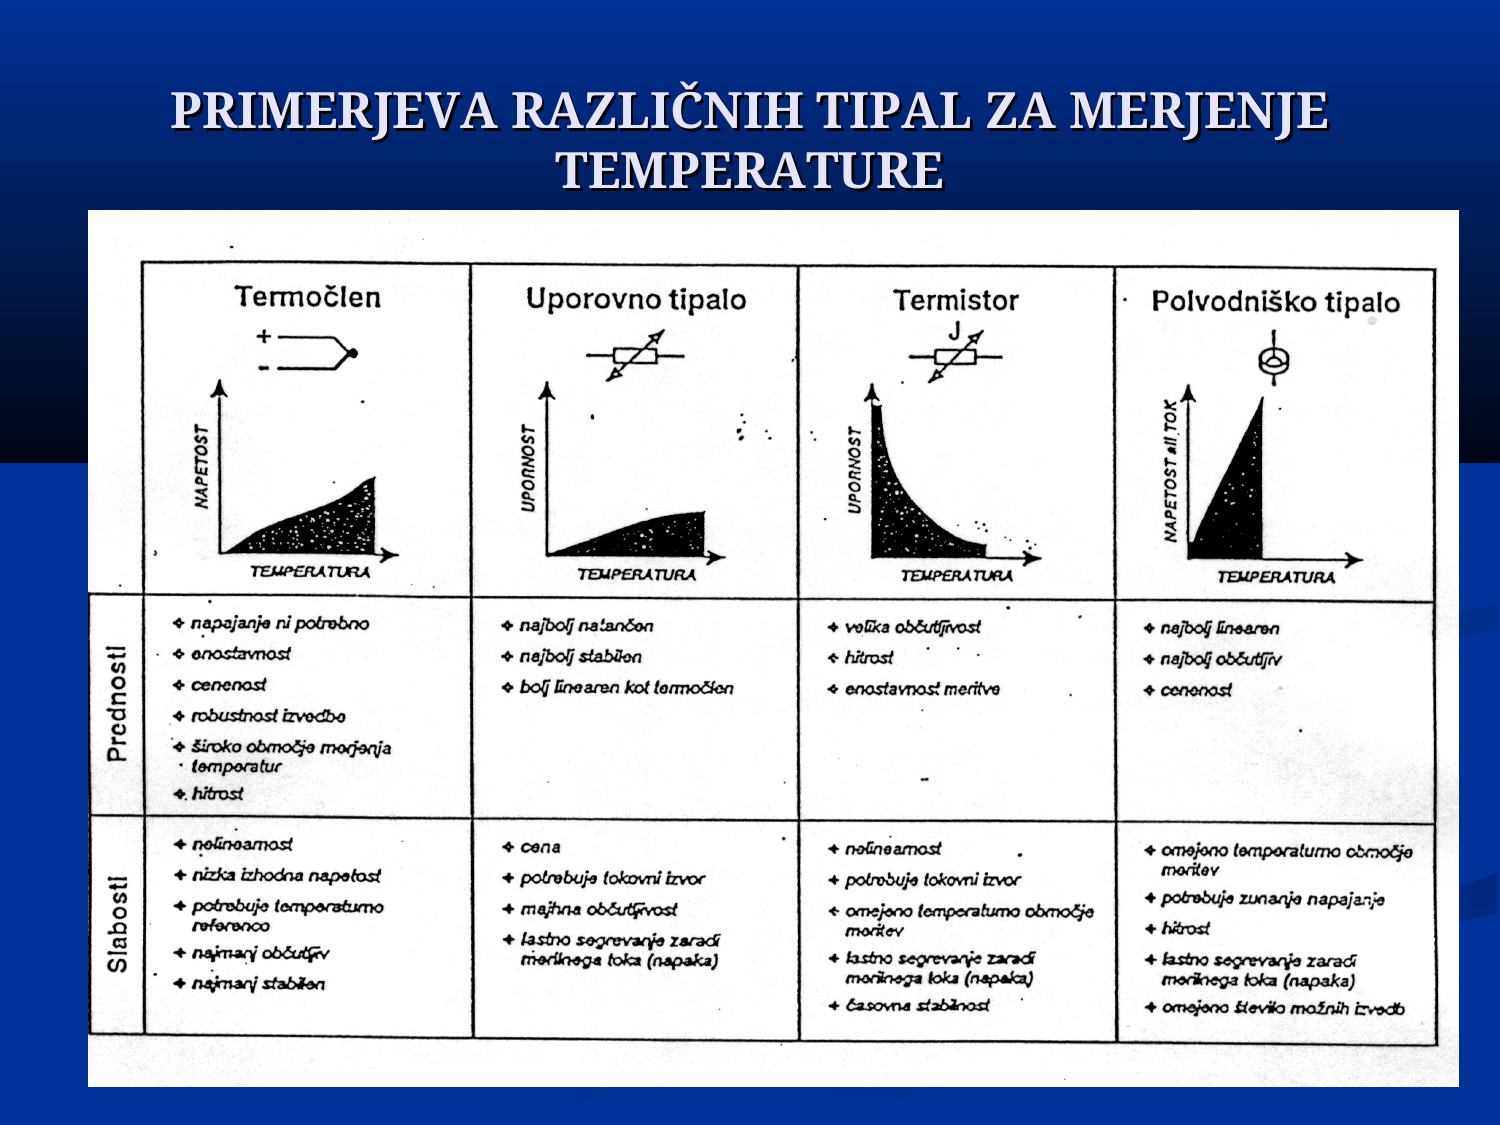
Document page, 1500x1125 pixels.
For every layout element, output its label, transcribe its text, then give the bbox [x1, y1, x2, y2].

picture [88, 210, 1459, 1087]
title PRIMERJEVA RAZLIČNIH TIPAL ZA MERJENJE TEMPERATURE [75, 45, 1426, 233]
